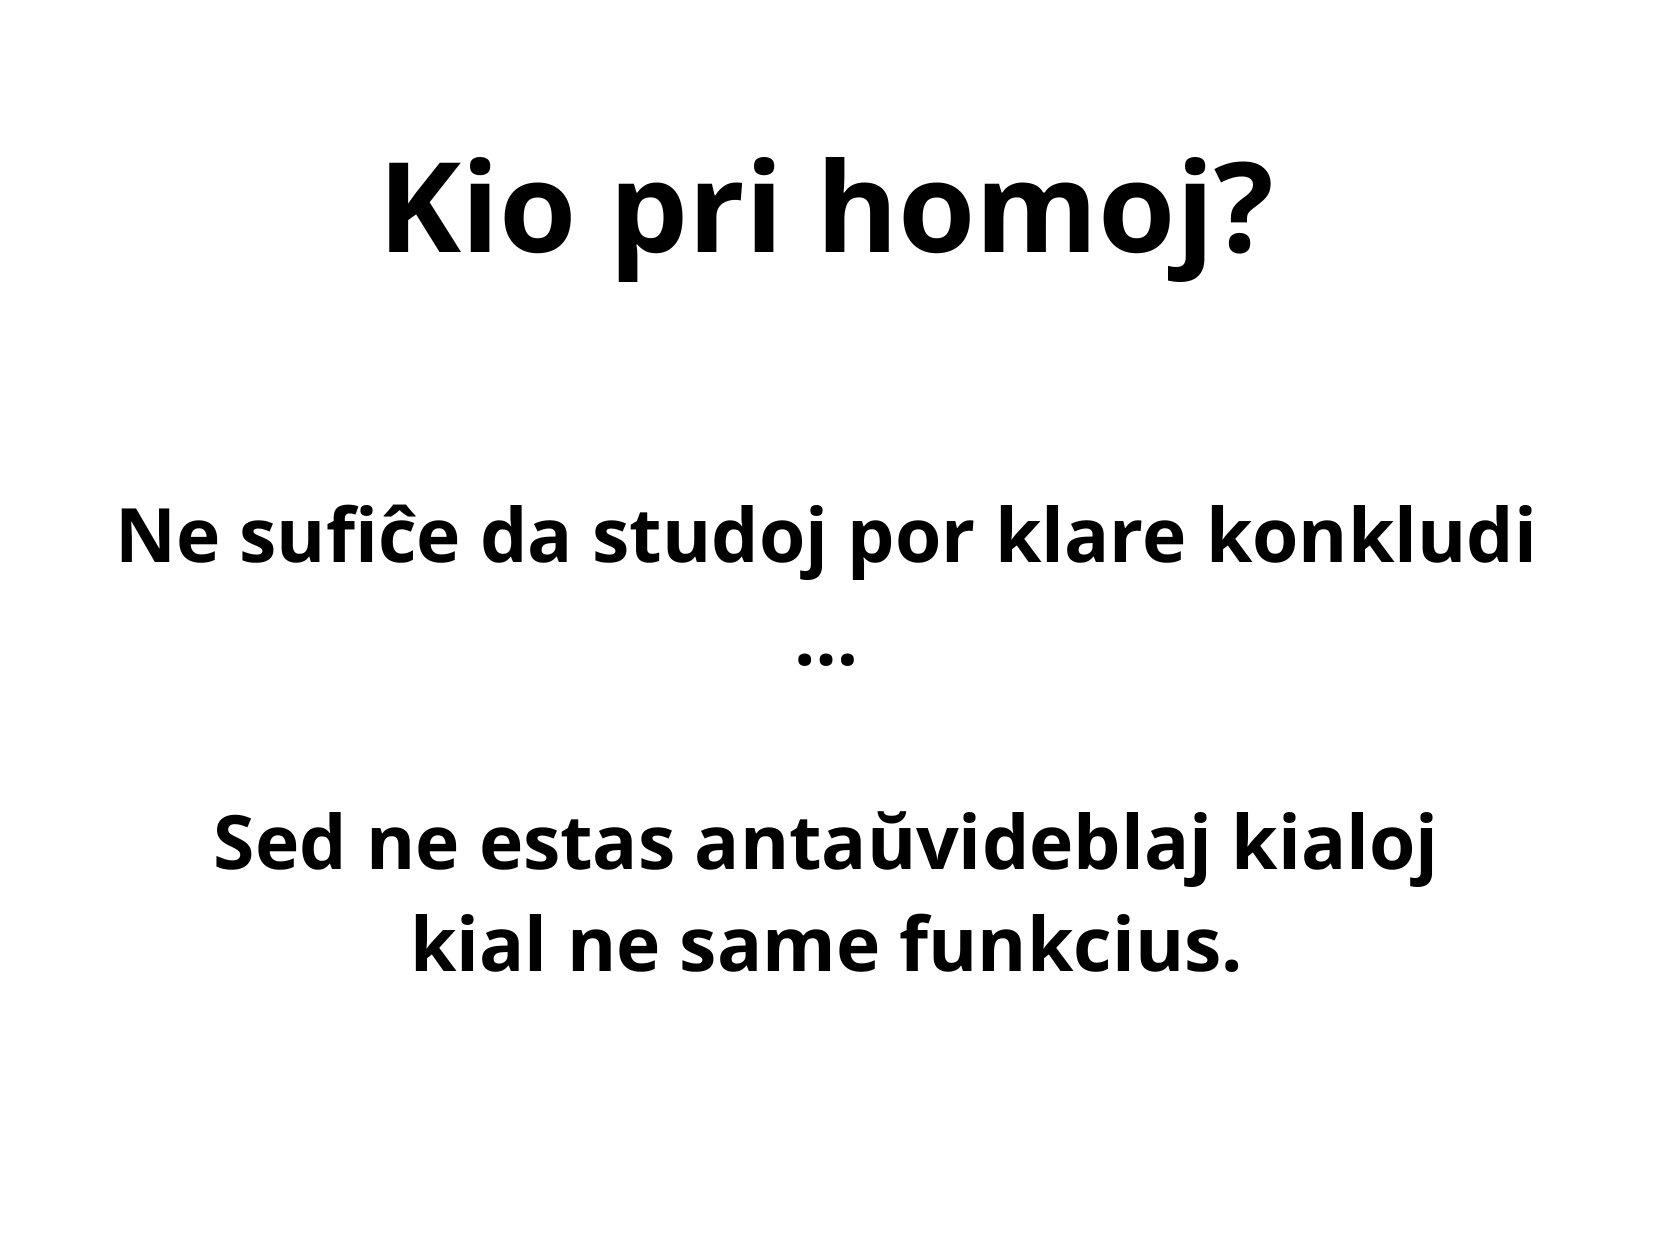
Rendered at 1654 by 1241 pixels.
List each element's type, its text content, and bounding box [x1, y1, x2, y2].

text_box Ne sufiĉe da studoj por klare konkludi … Sed ne estas antaŭvideblaj kialoj kial ne same funkcius. [0, 318, 1654, 1158]
title Kio pri homoj? [82, 53, 1571, 318]
